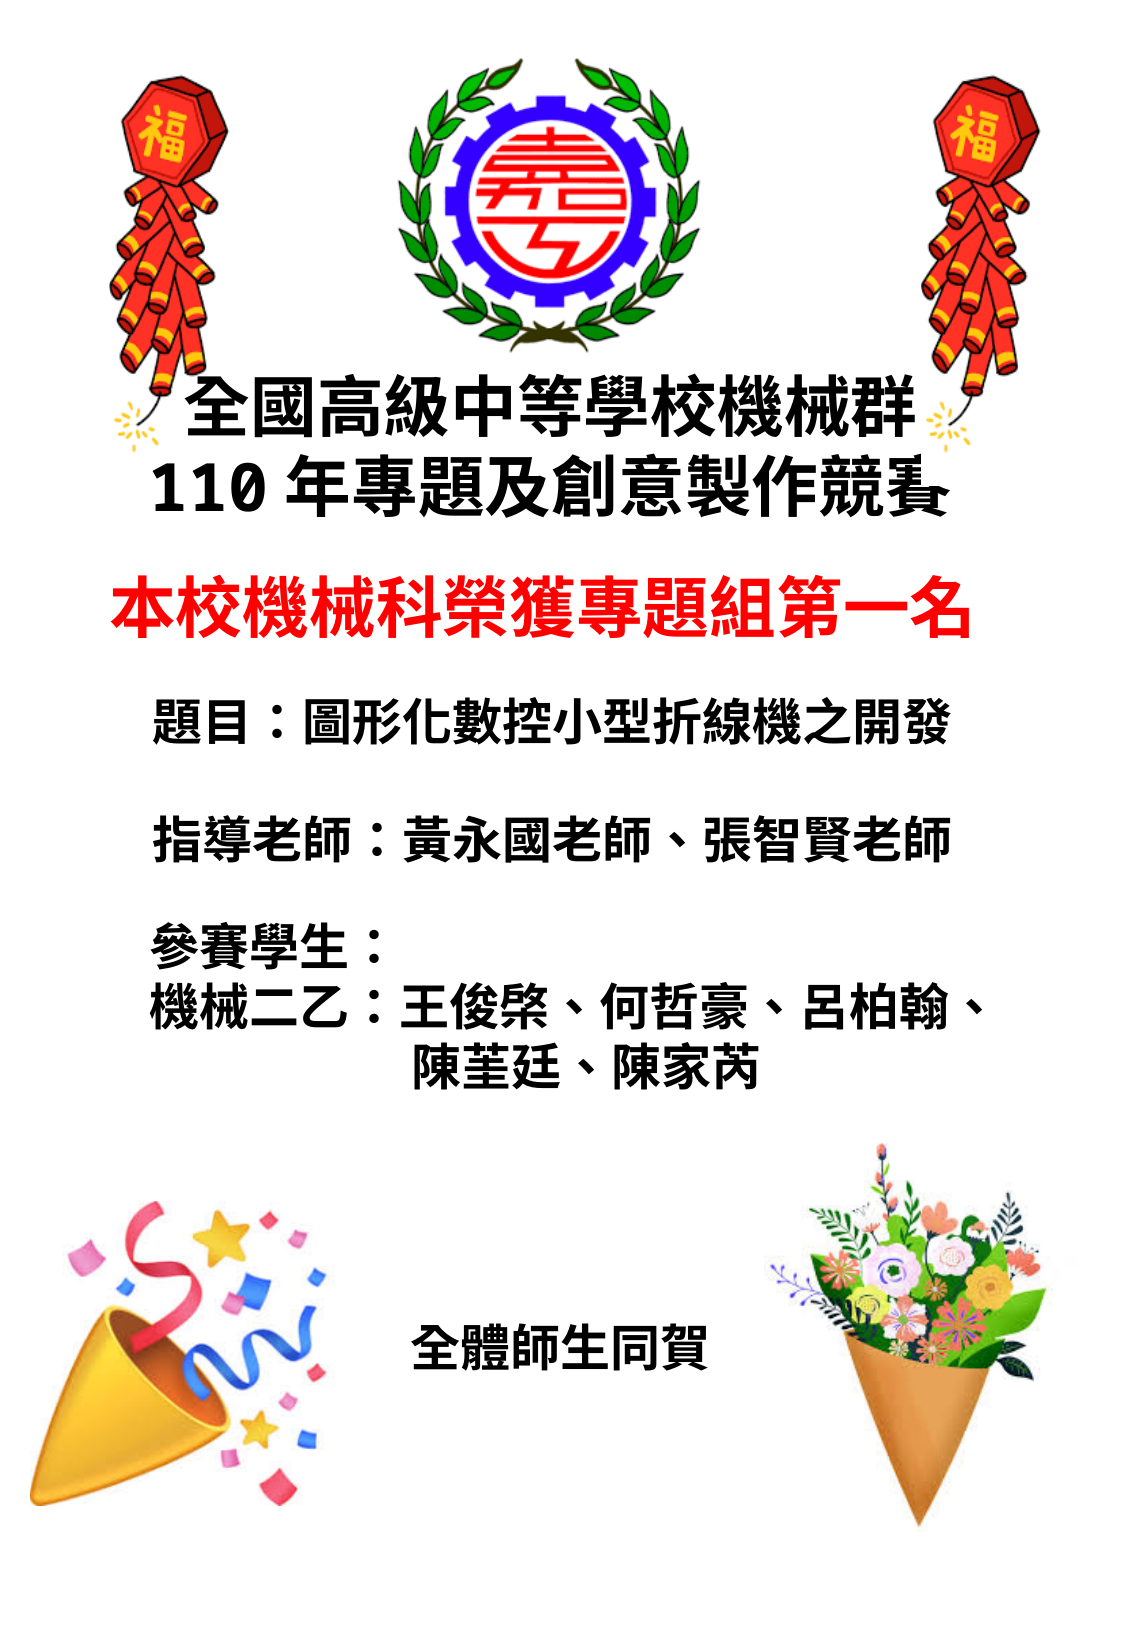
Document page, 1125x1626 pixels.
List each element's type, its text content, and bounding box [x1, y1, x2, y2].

text_box 指導老師：黃永國老師、張智賢老師 [137, 800, 979, 877]
text_box 本校機械科榮獲專題組第一名 [94, 558, 993, 655]
text_box 題目：圖形化數控小型折線機之開發 [137, 683, 974, 759]
text_box 參賽學生： 機械二乙：王俊棨、何哲豪、呂柏翰、 陳茥廷、陳家芮 [134, 907, 1047, 1166]
text_box 全體師生同賀 [395, 1308, 728, 1385]
picture [921, 51, 1101, 486]
picture [764, 1143, 1078, 1538]
text_box 全國高級中等學校機械群 110年專題及創意製作競賽 [109, 356, 993, 534]
picture [109, 51, 285, 356]
picture [395, 56, 706, 356]
picture [30, 1201, 336, 1506]
